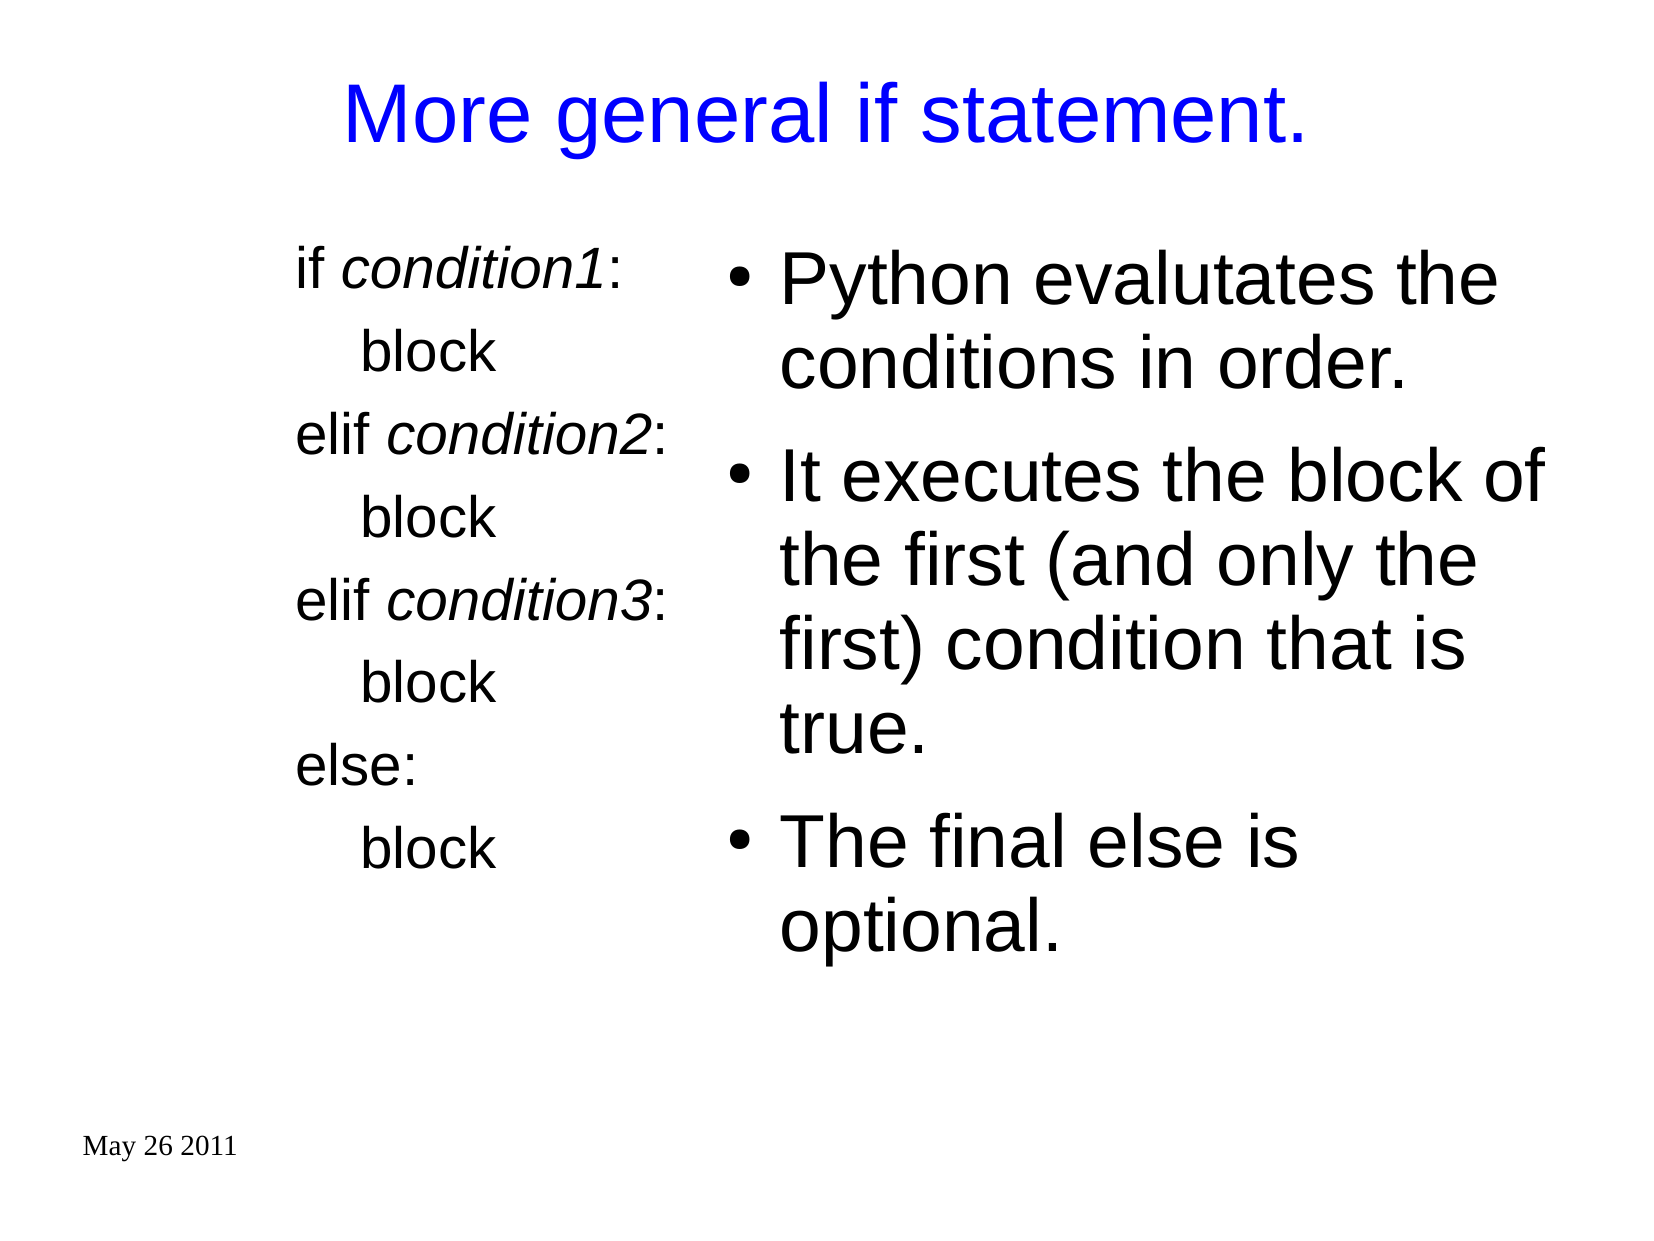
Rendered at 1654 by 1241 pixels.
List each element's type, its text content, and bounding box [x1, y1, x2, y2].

list if condition1: block elif condition2: block elif condition3: block else: block [82, 236, 708, 1109]
list Python evalutates the conditions in order. It executes the block of the first (and only the first) condition that is true. The final else is optional. [708, 236, 1572, 1109]
title More general if statement. [82, 49, 1571, 178]
